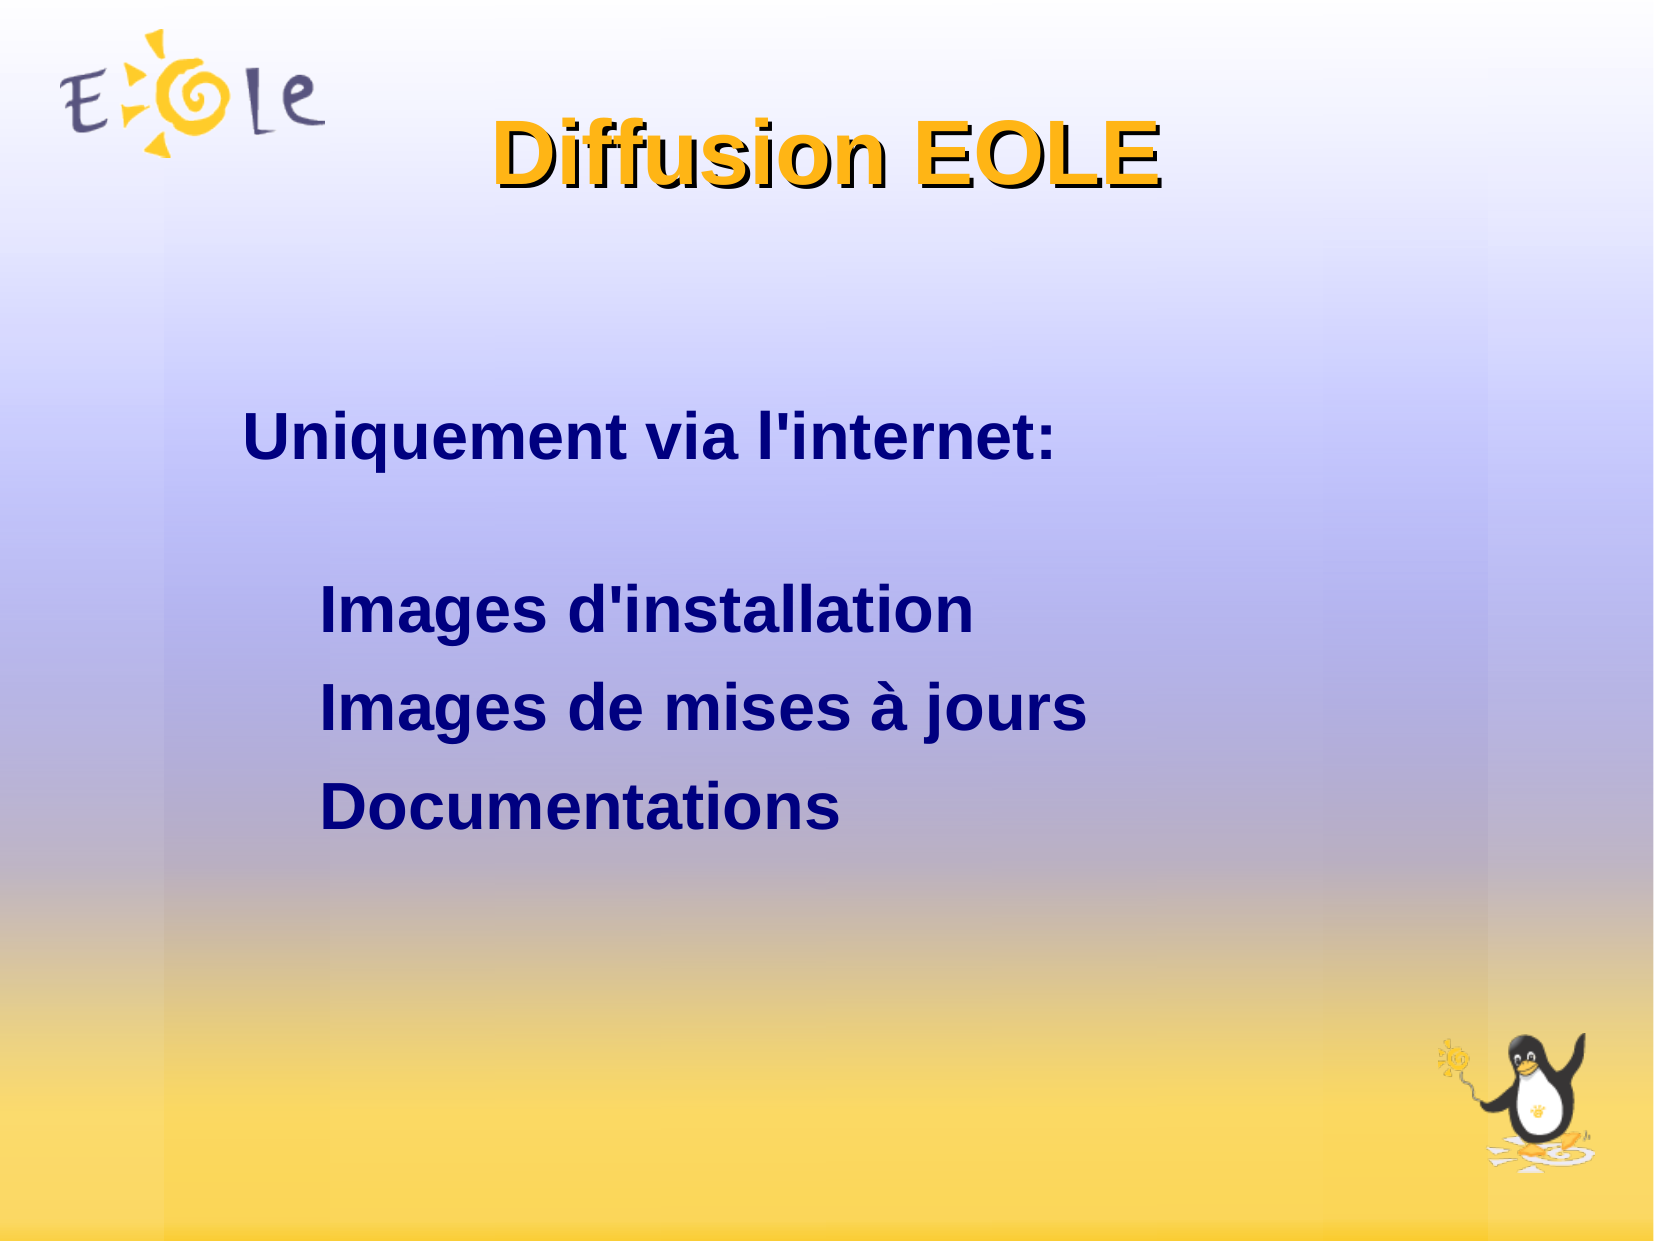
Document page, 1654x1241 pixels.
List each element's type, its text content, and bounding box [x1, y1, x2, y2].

list Uniquement via l'internet: Images d'installation Images de mises à jours Documentations [224, 324, 1506, 1241]
title Diffusion EOLE [82, 49, 1571, 257]
subtitle [82, 290, 1571, 1109]
picture [0, 0, 1654, 1241]
